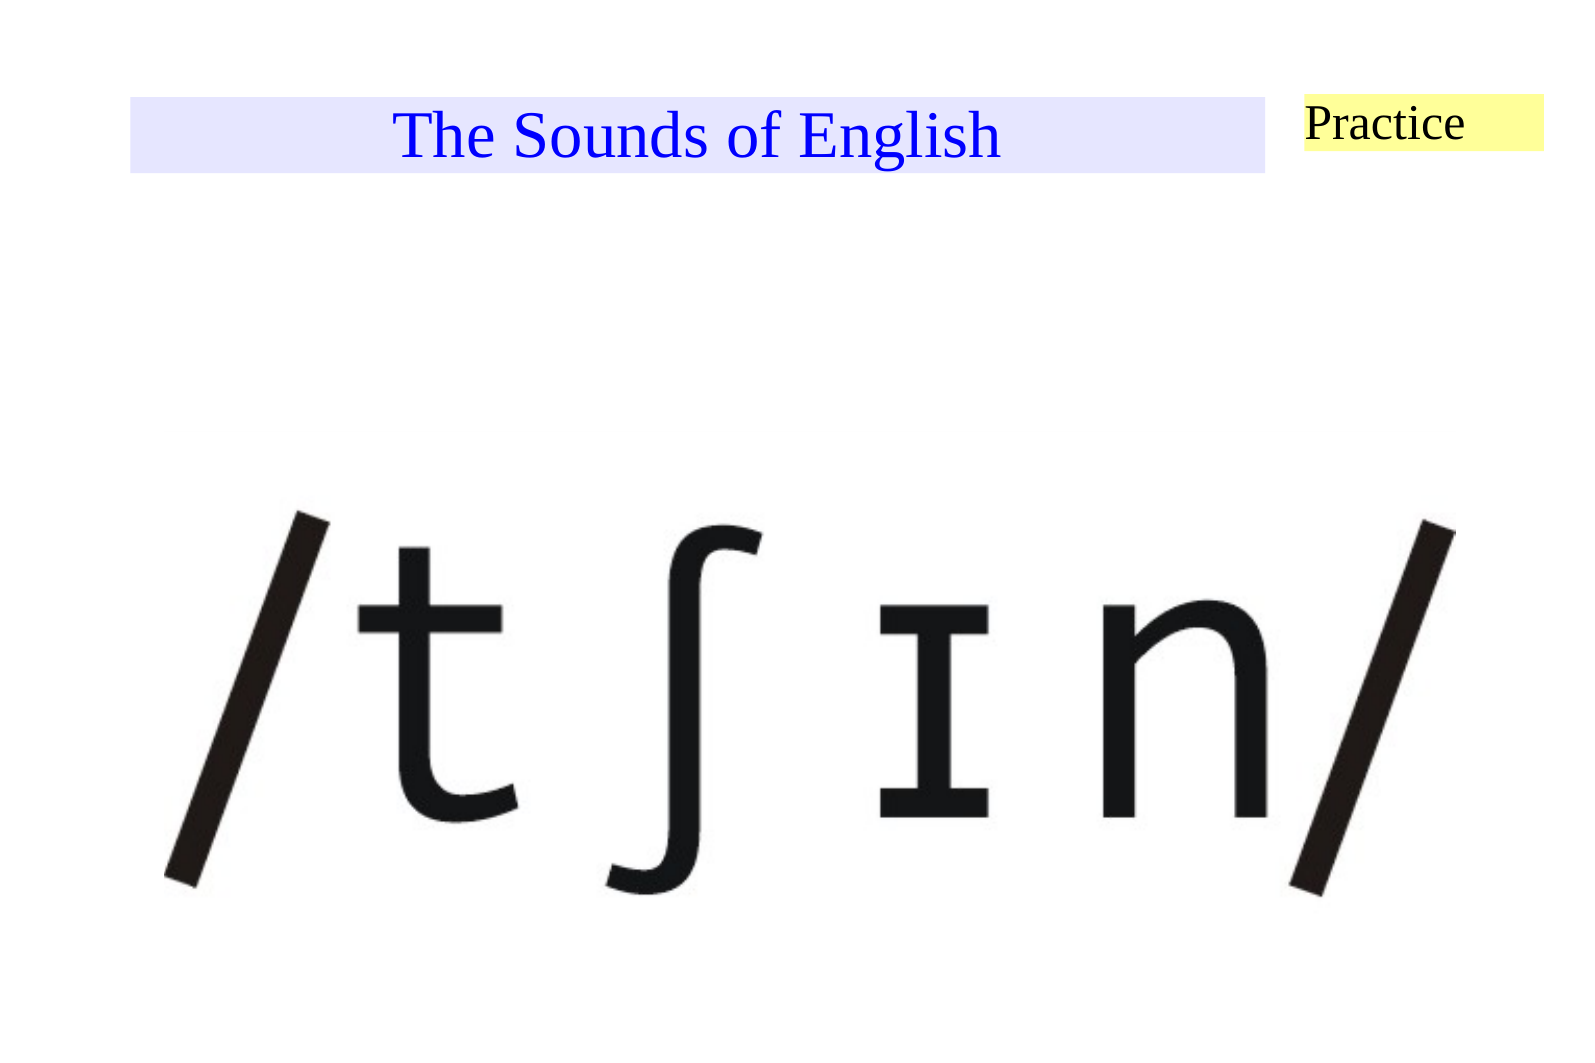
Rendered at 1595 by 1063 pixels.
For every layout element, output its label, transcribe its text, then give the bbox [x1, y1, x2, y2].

picture [164, 430, 1456, 990]
text_box The Sounds of English [130, 97, 1266, 174]
text_box Practice [1304, 94, 1544, 152]
